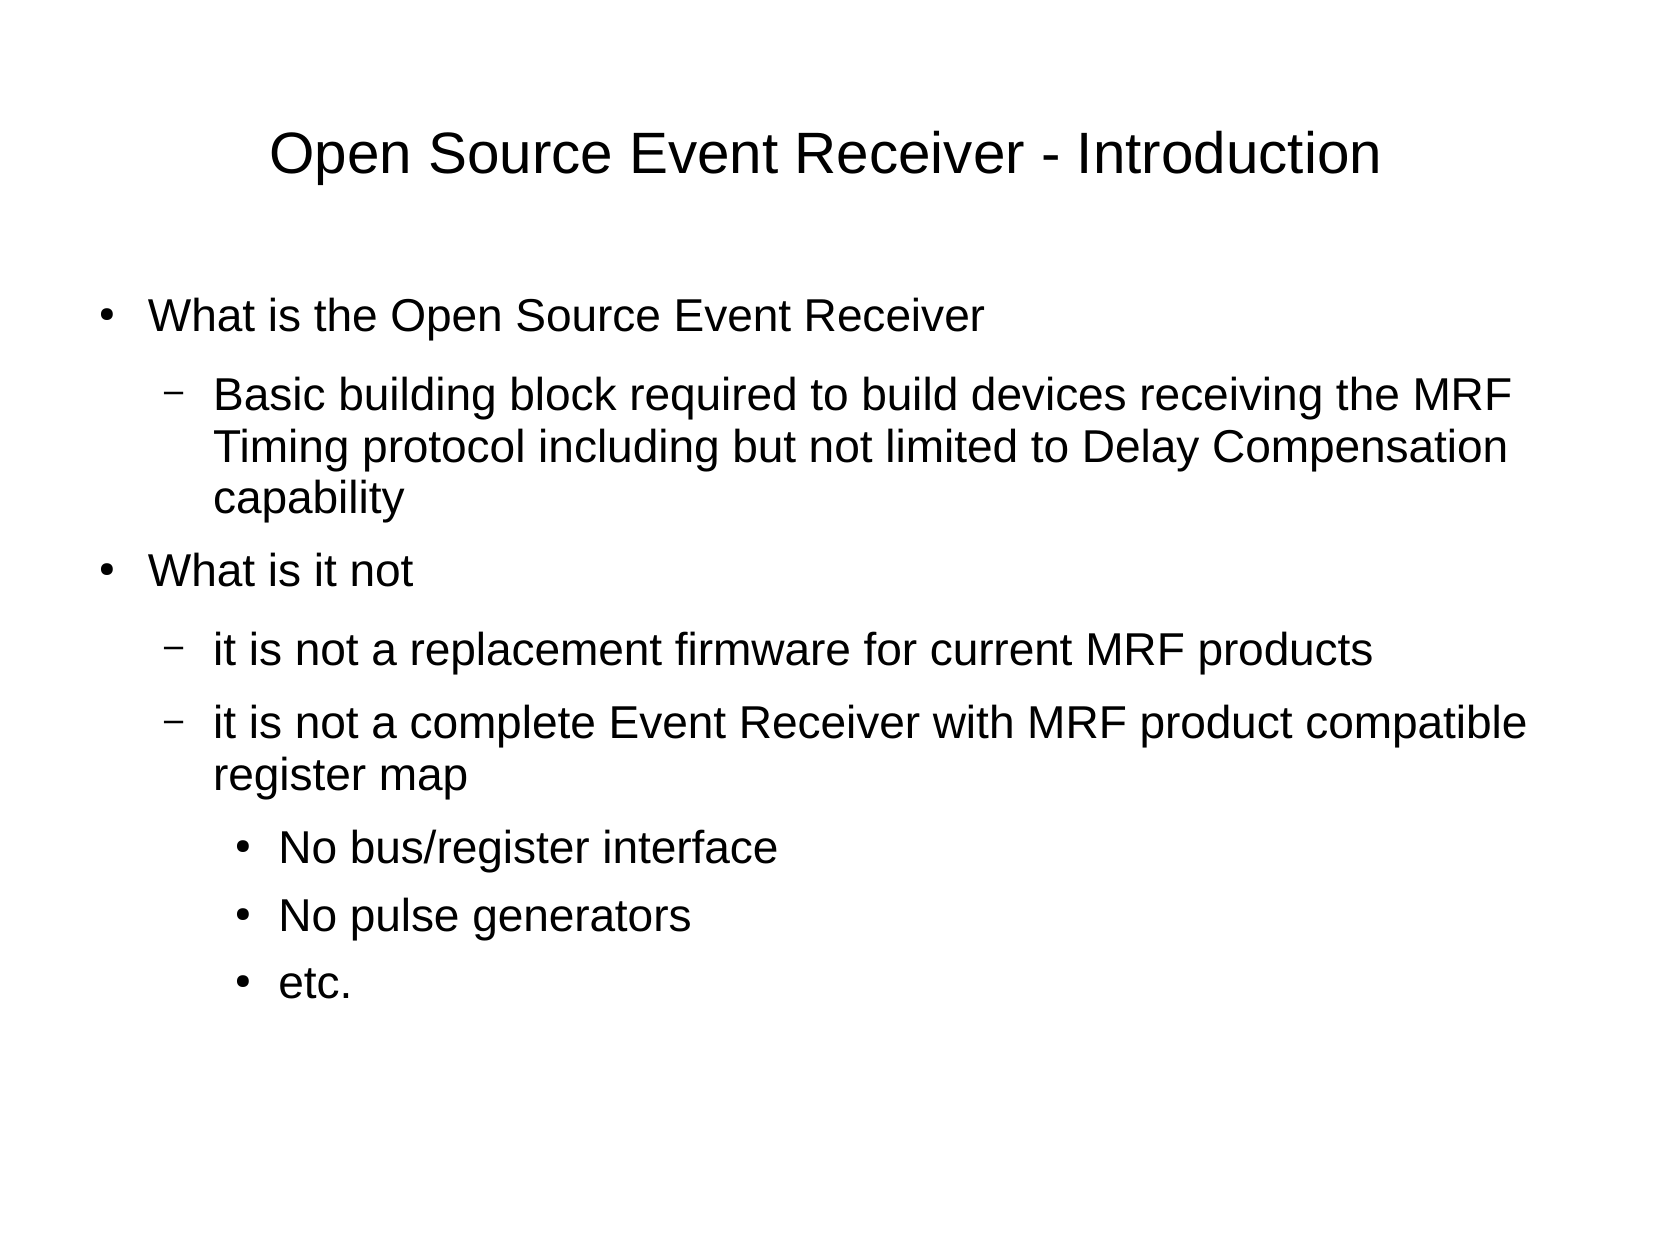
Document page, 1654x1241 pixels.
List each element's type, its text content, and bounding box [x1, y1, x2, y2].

title Open Source Event Receiver - Introduction [82, 49, 1571, 257]
list What is the Open Source Event Receiver Basic building block required to build devices receiving the MRF Timing protocol including but not limited to Delay Compensation capability What is it not it is not a replacement firmware for current MRF products it is not a complete Event Receiver with MRF product compatible register map No bus/register interface No pulse generators etc. [82, 290, 1571, 1010]
